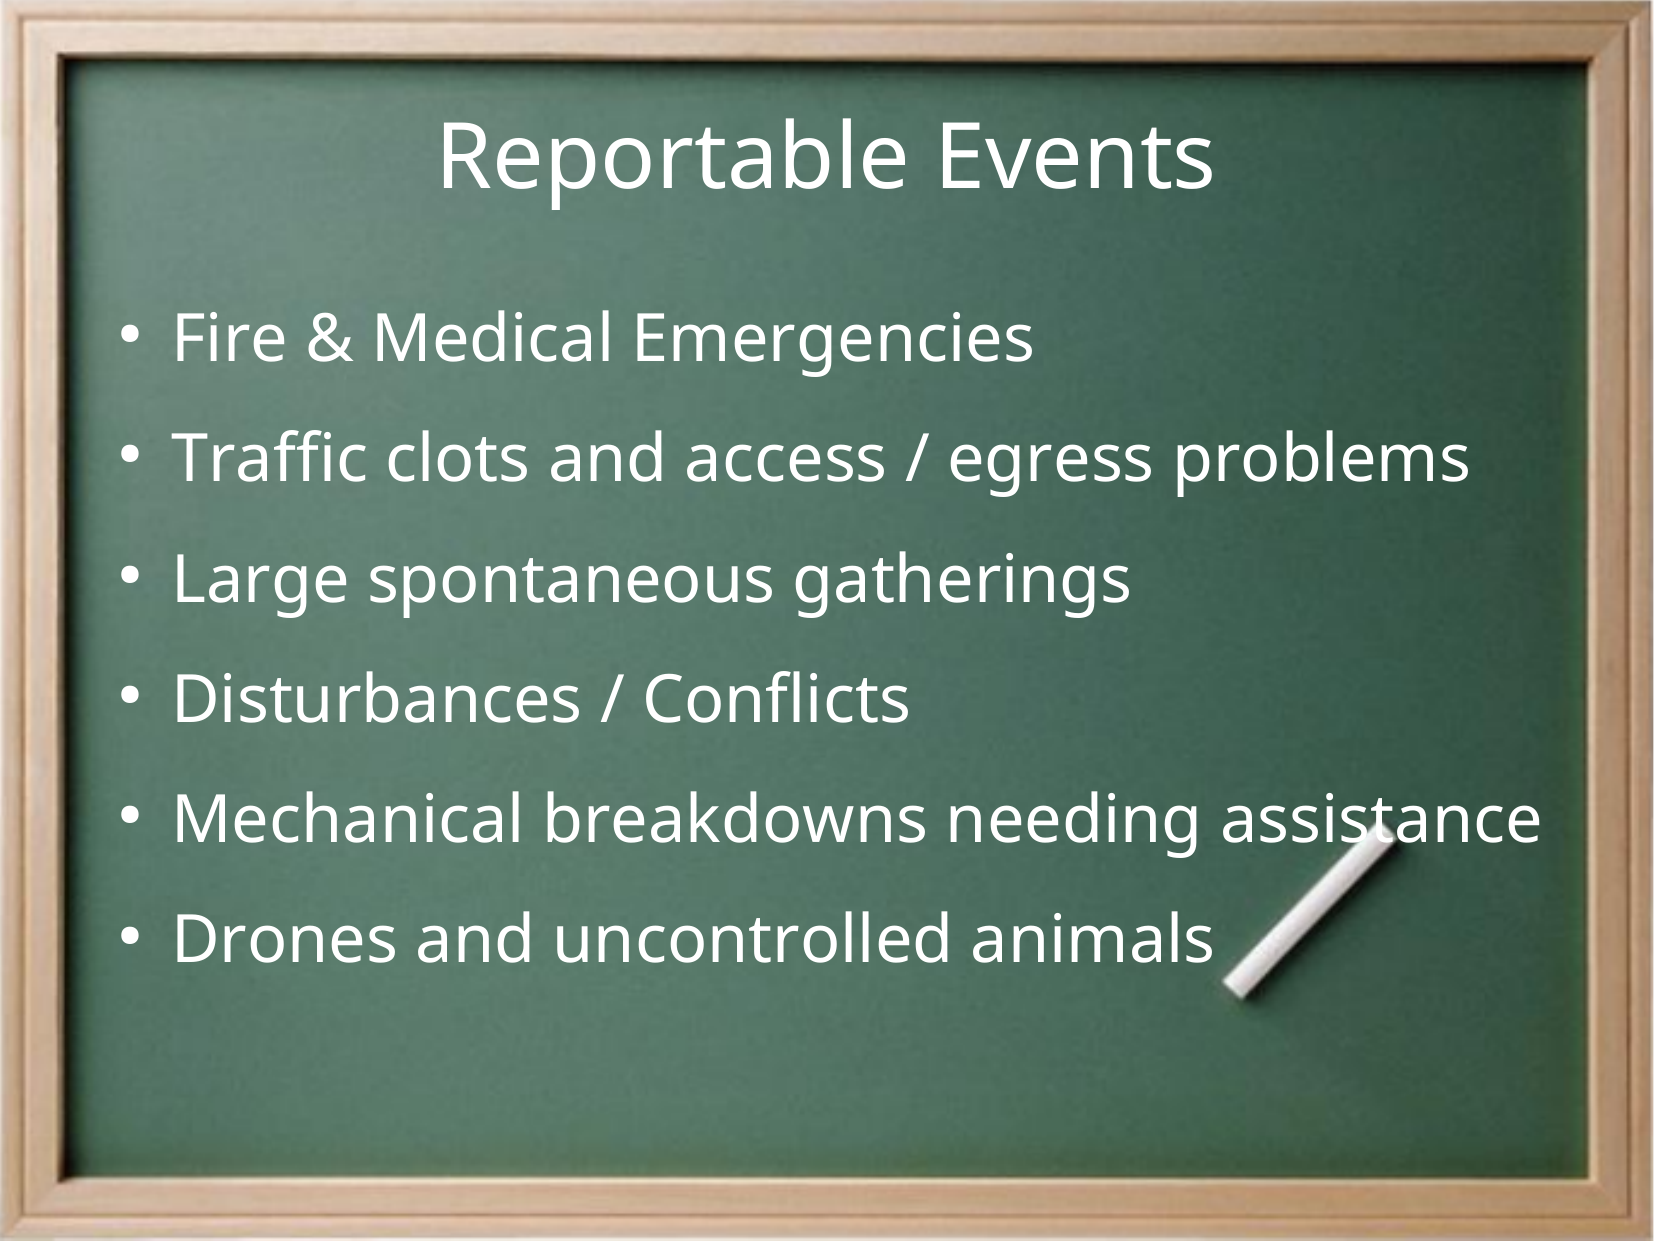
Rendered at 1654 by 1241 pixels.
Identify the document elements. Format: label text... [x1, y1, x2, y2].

title Reportable Events [82, 49, 1571, 257]
picture [0, 0, 1654, 1241]
list Fire & Medical Emergencies Traffic clots and access / egress problems Large spontaneous gatherings Disturbances / Conflicts Mechanical breakdowns needing assistance Drones and uncontrolled animals [82, 290, 1571, 1168]
